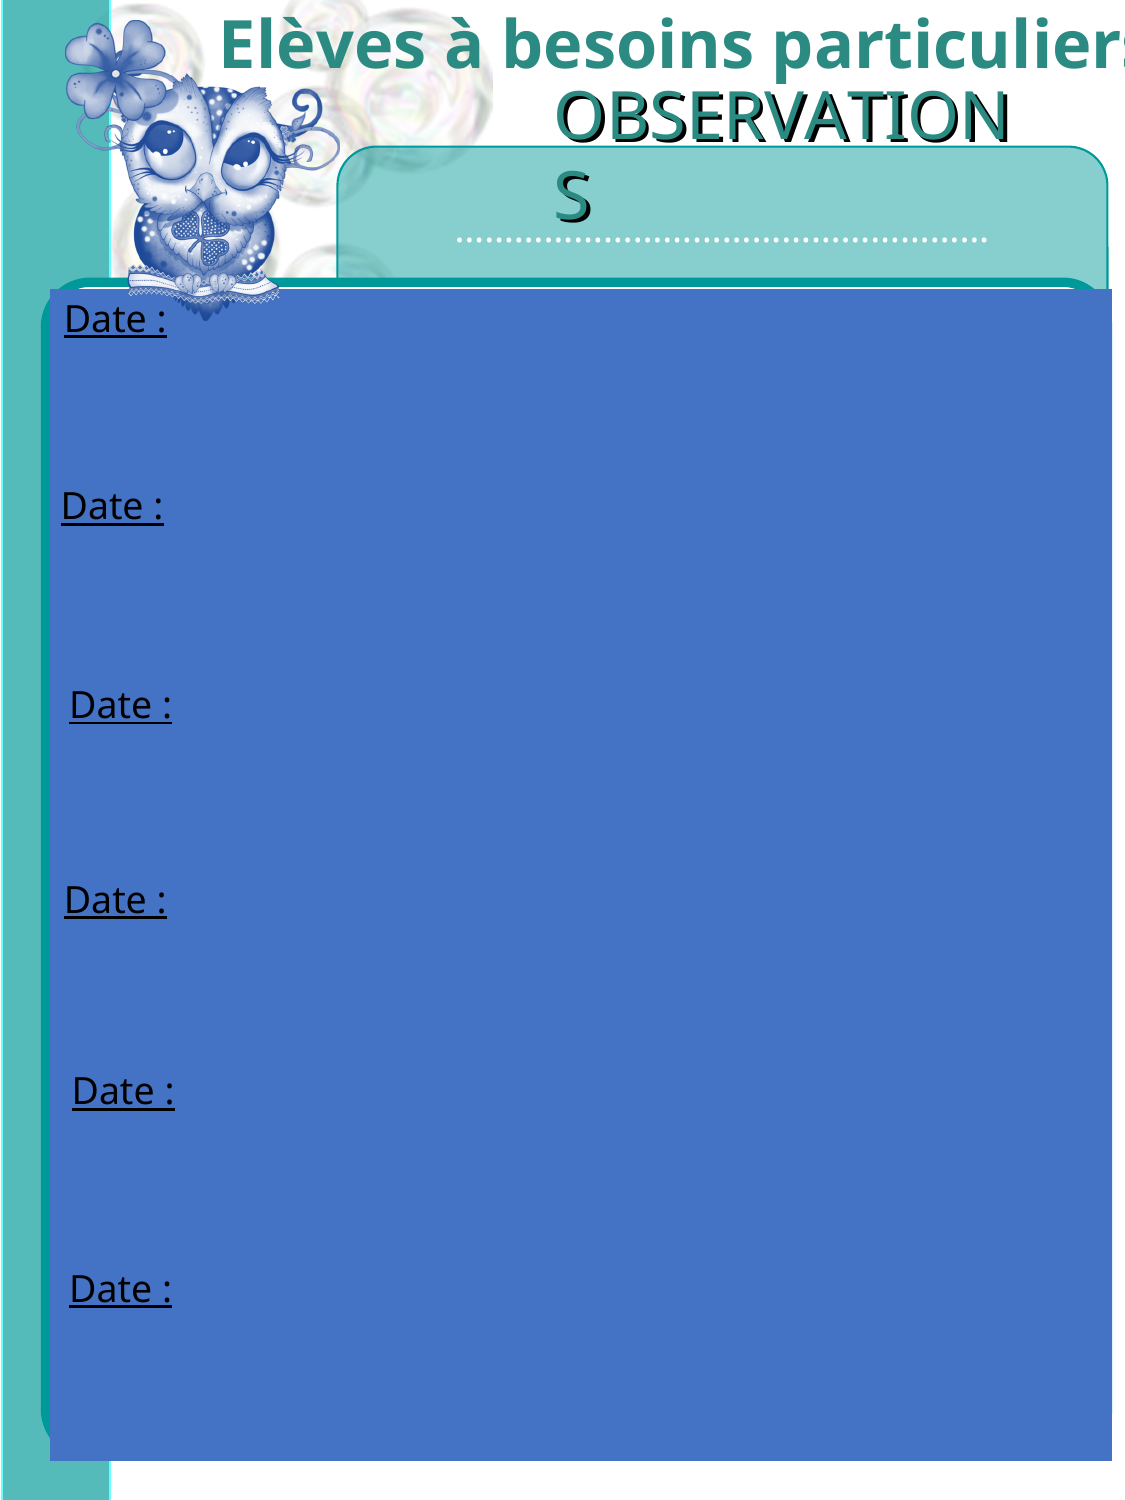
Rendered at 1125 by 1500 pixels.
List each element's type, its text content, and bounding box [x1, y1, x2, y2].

picture [65, 0, 493, 321]
text_box OBSERVATIONS [539, 65, 1034, 240]
text_box ……………………………………………… [340, 146, 1108, 289]
text_box [2, 0, 110, 1500]
table_cell [581, 485, 1112, 680]
text_box [340, 282, 1087, 289]
table_cell [50, 875, 581, 1071]
table_cell [581, 1071, 1112, 1266]
text_box Date : [54, 674, 187, 734]
table_cell [50, 1266, 581, 1461]
table_cell [581, 680, 1112, 875]
table_cell [581, 1266, 1112, 1461]
table_header [50, 289, 581, 485]
table_cell [581, 875, 1112, 1071]
text_box Date : [49, 868, 182, 928]
table_cell [50, 485, 581, 680]
table_header [581, 289, 1112, 485]
text_box Date : [46, 475, 179, 535]
text_box Date : [57, 1060, 190, 1120]
text_box Date : [54, 1257, 187, 1317]
text_box Elèves à besoins particuliers [204, 0, 1125, 89]
table_cell [50, 1071, 581, 1266]
text_box Date : [49, 288, 182, 348]
table_cell [50, 680, 581, 875]
